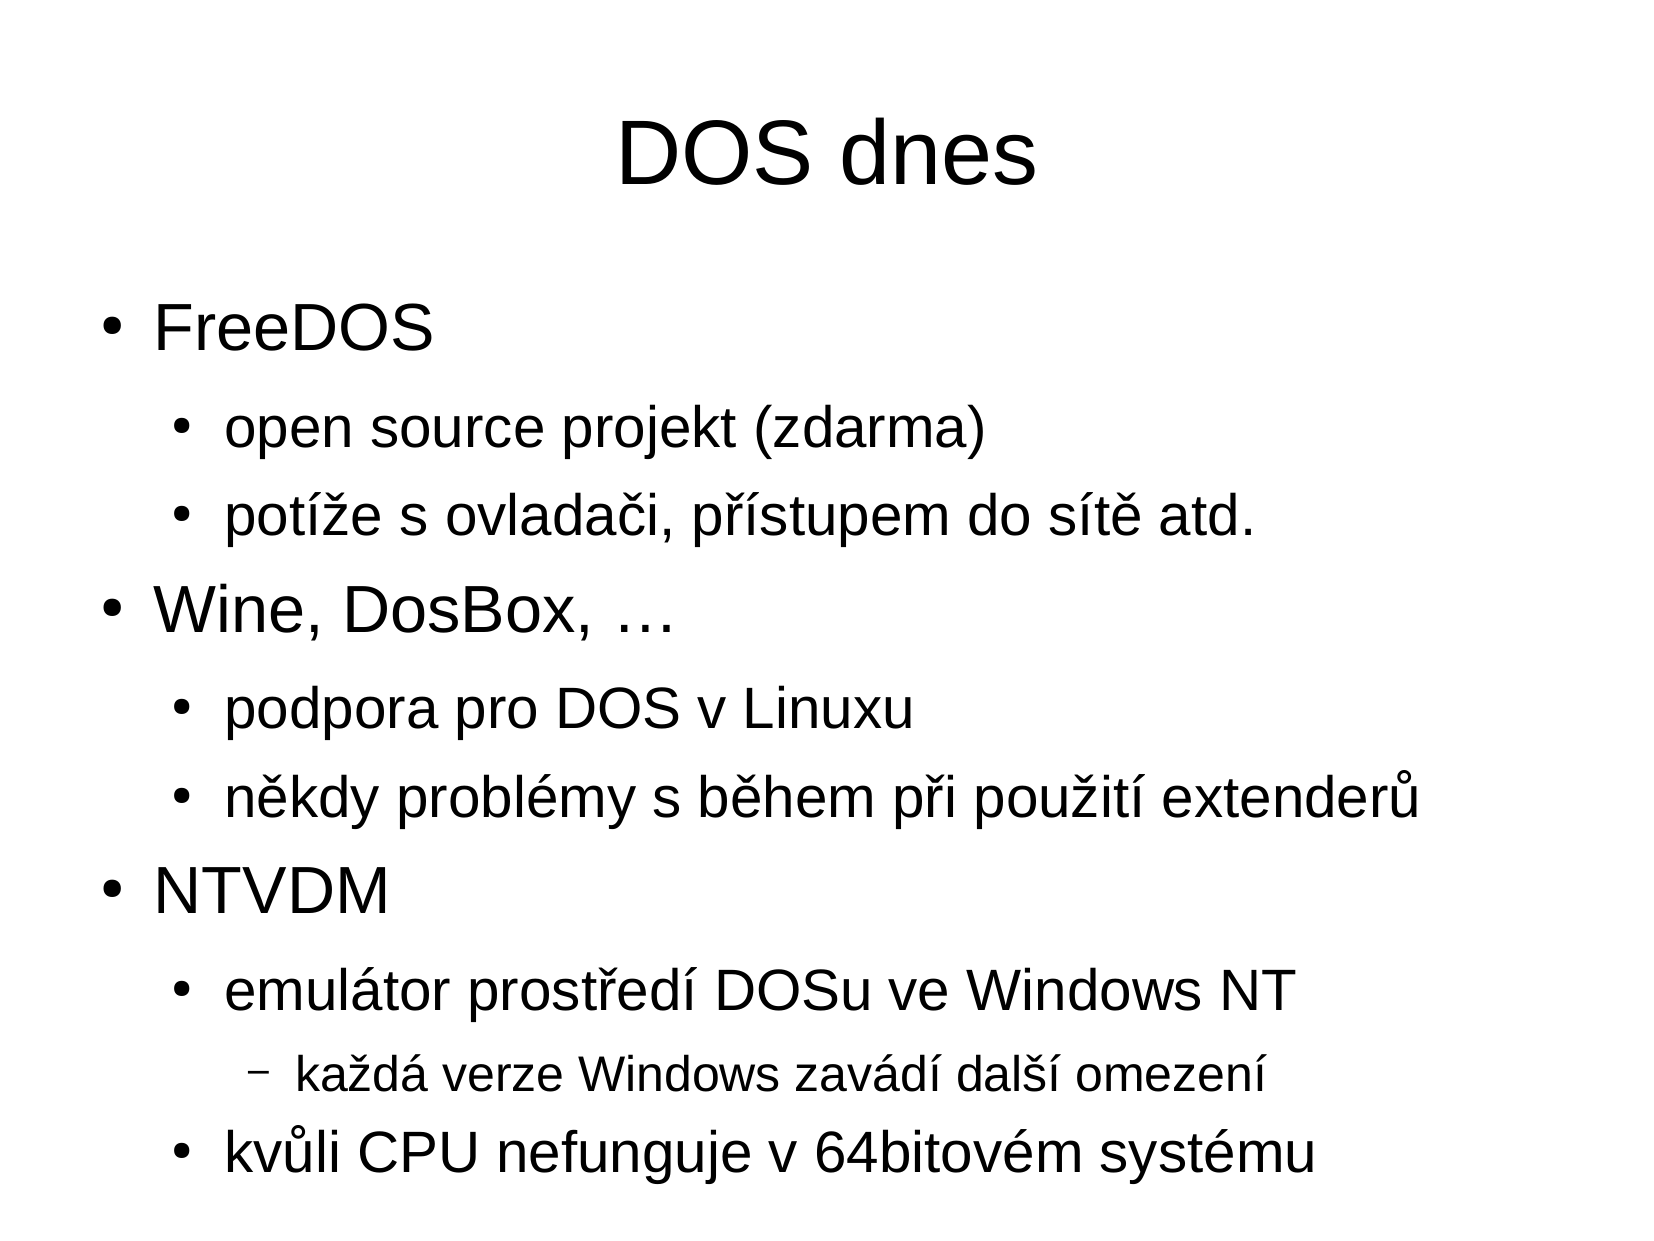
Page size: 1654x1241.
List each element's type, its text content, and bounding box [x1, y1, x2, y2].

list FreeDOS open source projekt (zdarma) potíže s ovladači, přístupem do sítě atd. Wine, DosBox, … podpora pro DOS v Linuxu někdy problémy s během při použití extenderů NTVDM emulátor prostředí DOSu ve Windows NT každá verze Windows zavádí další omezení kvůli CPU nefunguje v 64bitovém systému [82, 290, 1571, 1185]
title DOS dnes [82, 49, 1571, 257]
